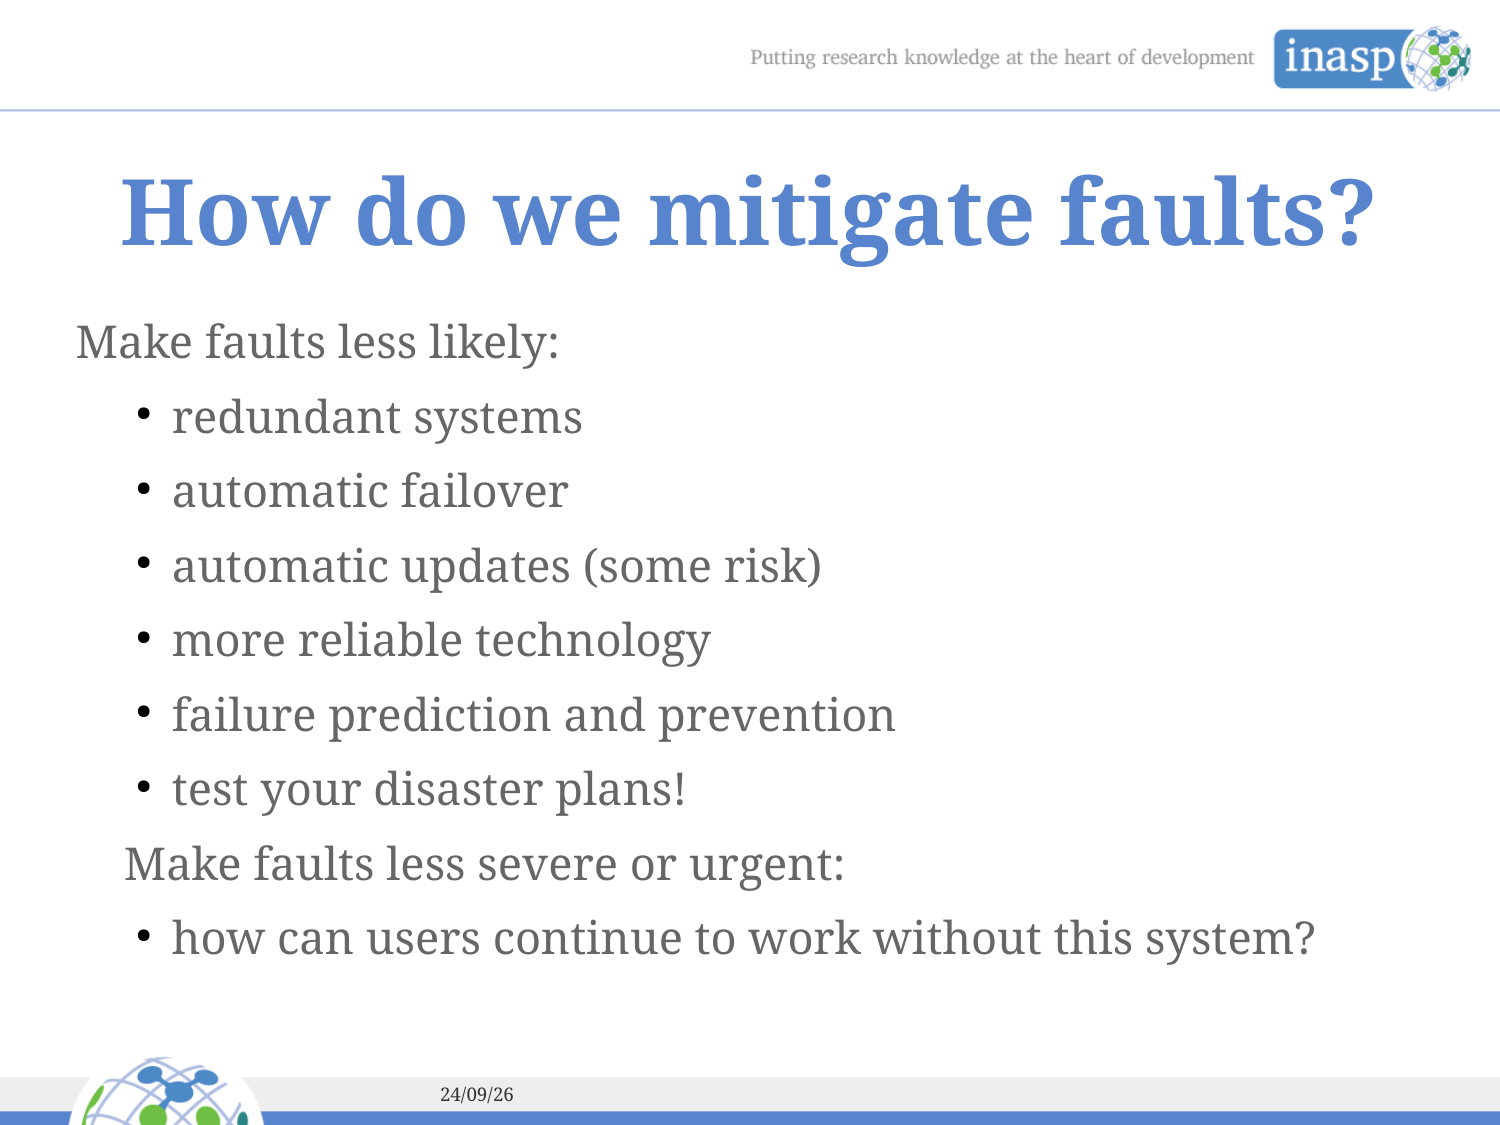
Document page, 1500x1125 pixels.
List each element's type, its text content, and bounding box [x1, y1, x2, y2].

title How do we mitigate faults? [75, 129, 1426, 313]
picture [0, 0, 1500, 1125]
list Make faults less likely: redundant systems automatic failover automatic updates (some risk) more reliable technology failure prediction and prevention test your disaster plans! Make faults less severe or urgent: how can users continue to work without this system? [75, 313, 1426, 967]
